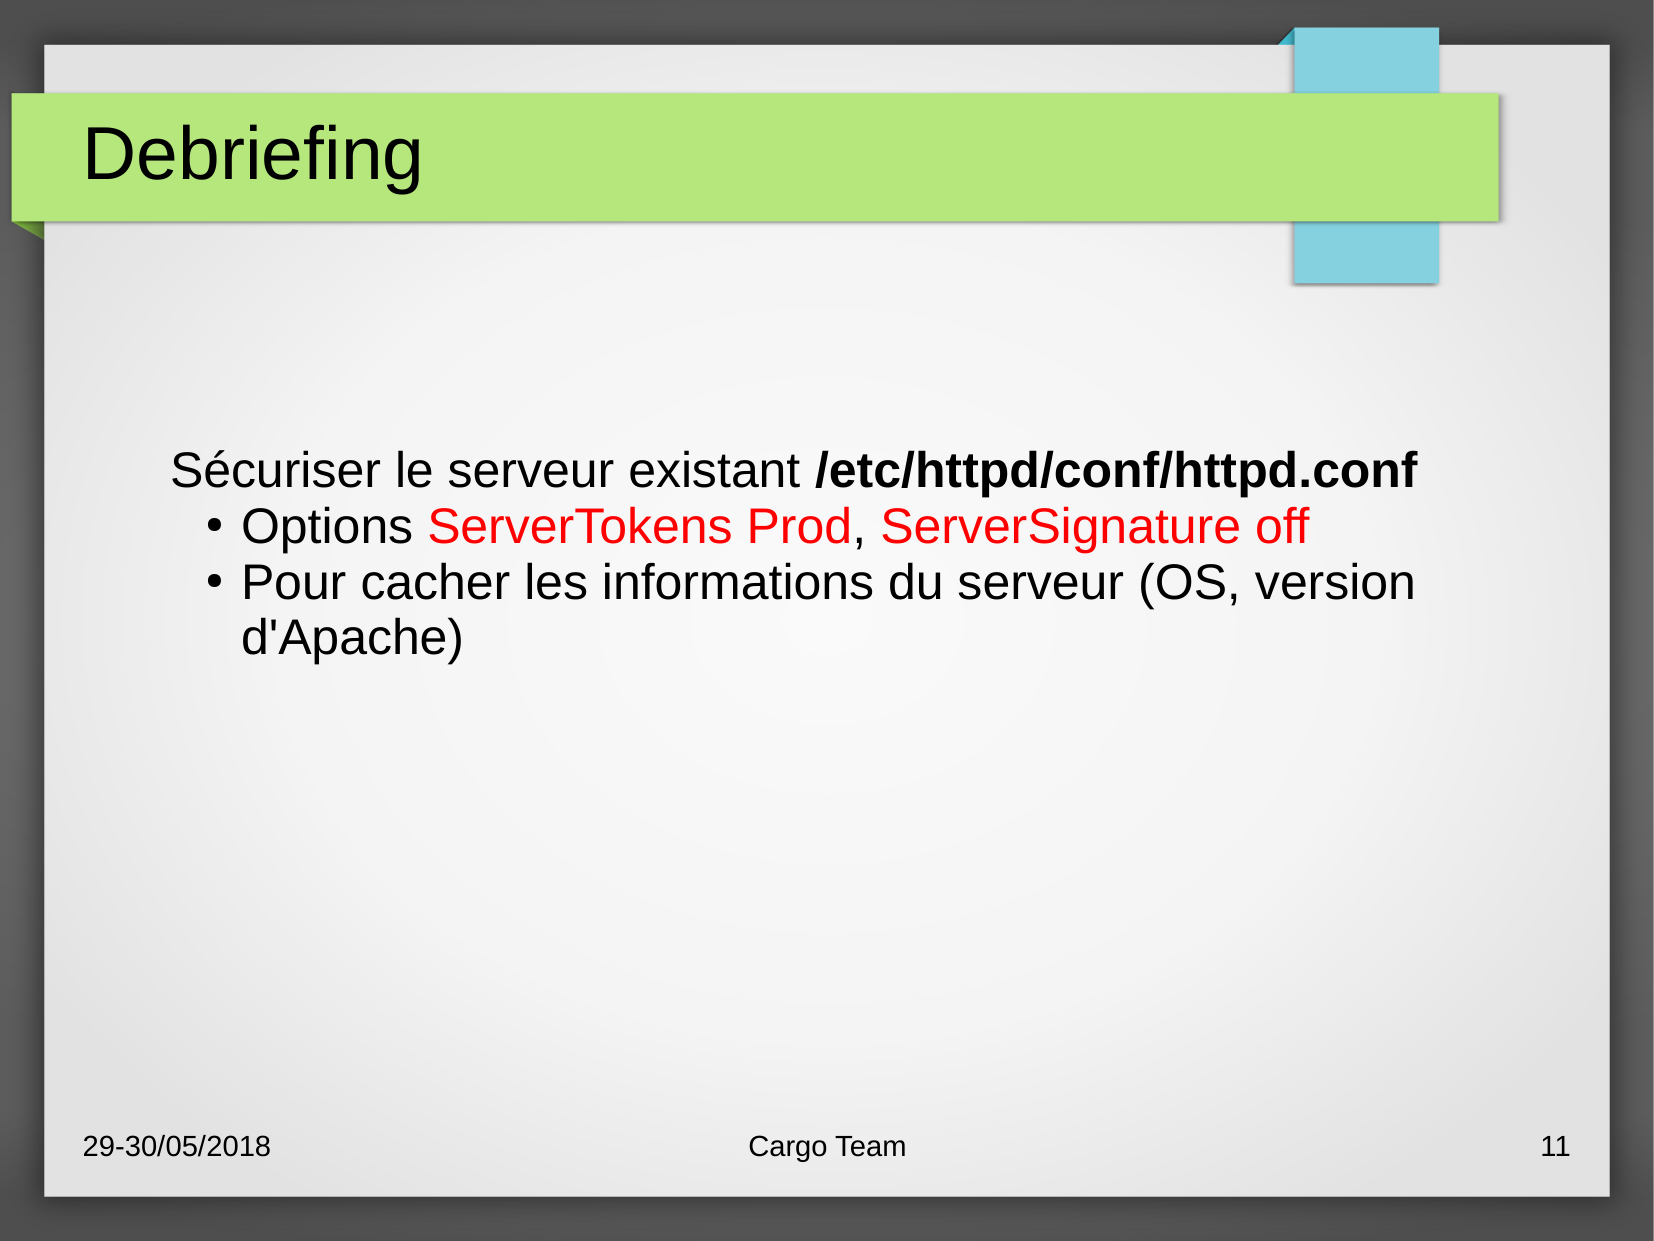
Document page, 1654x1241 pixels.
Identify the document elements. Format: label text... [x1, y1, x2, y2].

text_box Sécuriser le serveur existant /etc/httpd/conf/httpd.conf Options ServerTokens Prod, ServerSignature off Pour cacher les informations du serveur (OS, version d'Apache) [120, 435, 1531, 674]
picture [0, 0, 1654, 1241]
title Debriefing [82, 94, 1264, 213]
